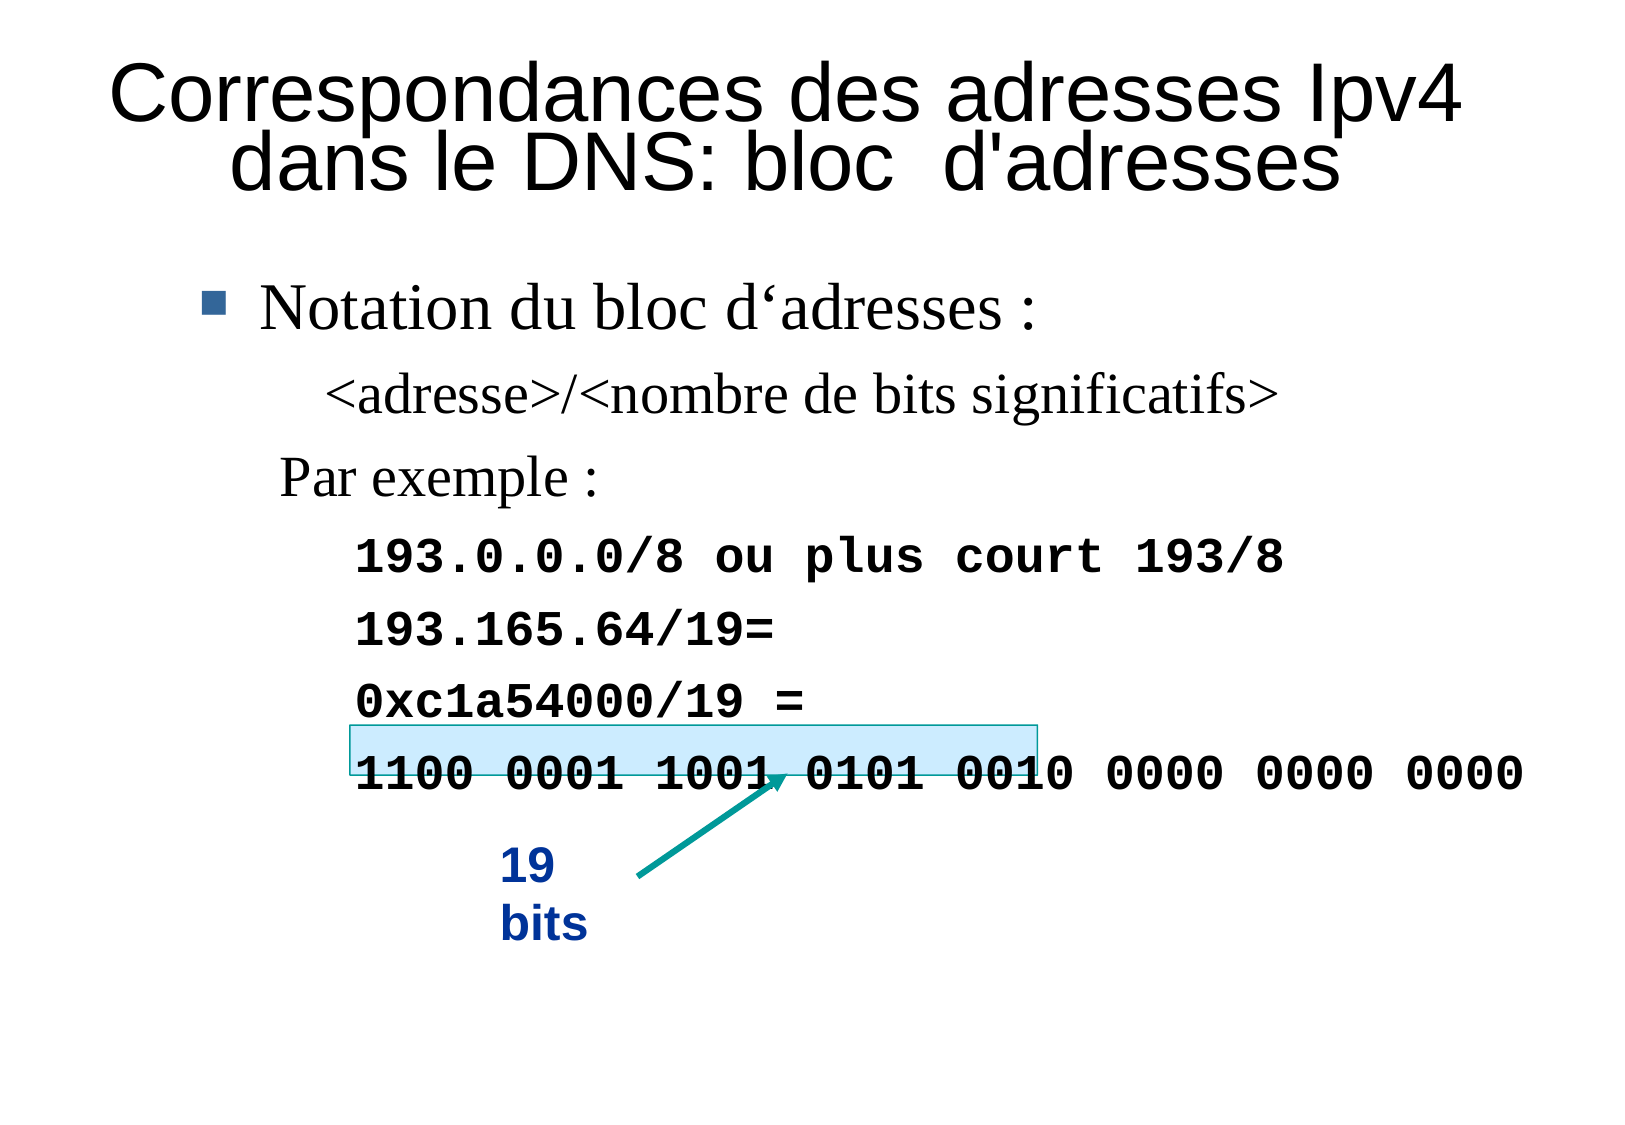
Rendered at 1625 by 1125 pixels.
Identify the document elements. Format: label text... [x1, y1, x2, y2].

text_box Notation du bloc d‘adresses : <adresse>/<nombre de bits significatifs> Par exemple : 193.0.0.0/8 ou plus court 193/8 193.165.64/19= 0xc1a54000/19 = 1100 0001 1001 0101 0010 0000 0000 0000 [189, 262, 1584, 808]
text_box Correspondances des adresses Ipv4 dans le DNS: bloc d'adresses [78, 58, 1495, 213]
text_box 19 bits [484, 828, 649, 961]
